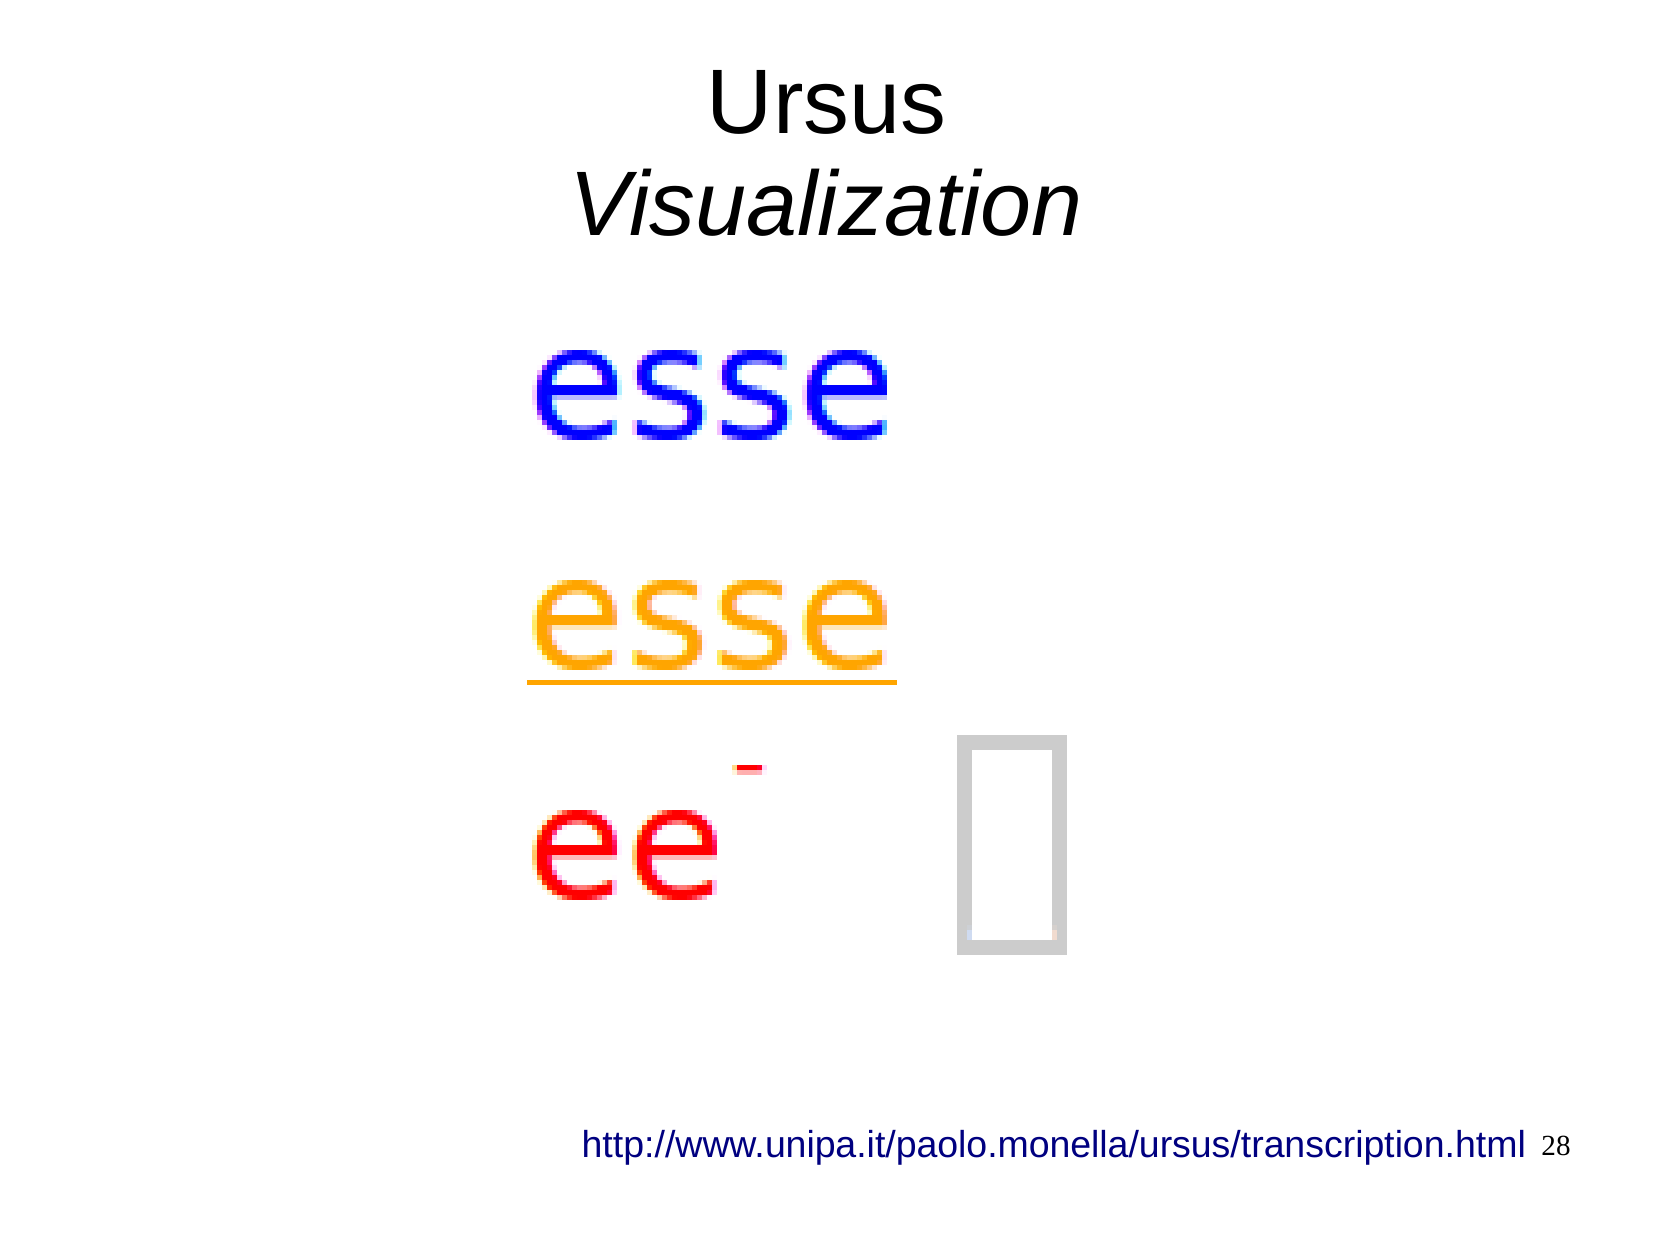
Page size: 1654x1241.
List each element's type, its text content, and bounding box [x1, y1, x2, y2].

picture [512, 290, 1142, 1010]
text_box http://www.unipa.it/paolo.monella/ursus/transcription.html [566, 1116, 1548, 1216]
title Ursus Visualization [82, 49, 1571, 257]
